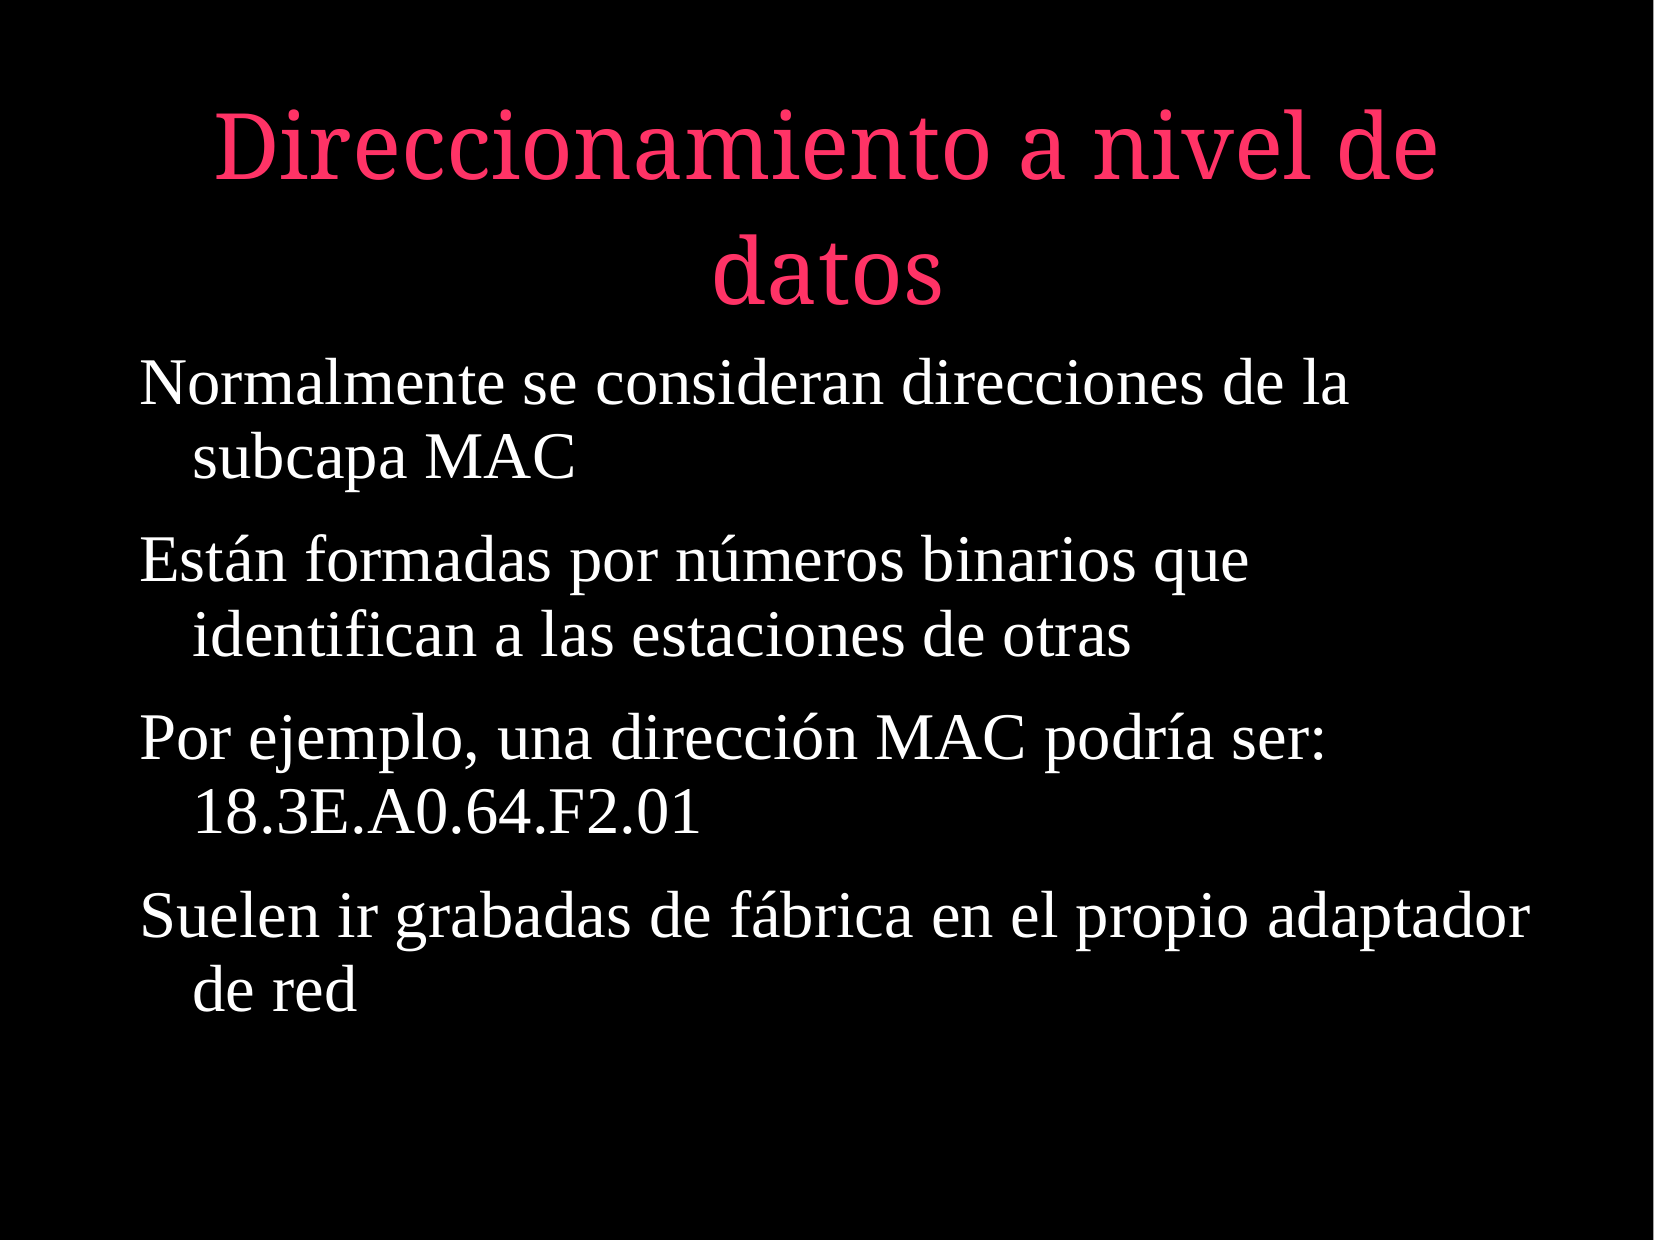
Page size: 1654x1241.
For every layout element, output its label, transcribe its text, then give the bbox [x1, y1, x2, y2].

list Normalmente se consideran direcciones de la subcapa MAC Están formadas por números binarios que identifican a las estaciones de otras Por ejemplo, una dirección MAC podría ser: 18.3E.A0.64.F2.01 Suelen ir grabadas de fábrica en el propio adaptador de red [121, 344, 1534, 1127]
title Direccionamiento a nivel de datos [121, 102, 1534, 311]
